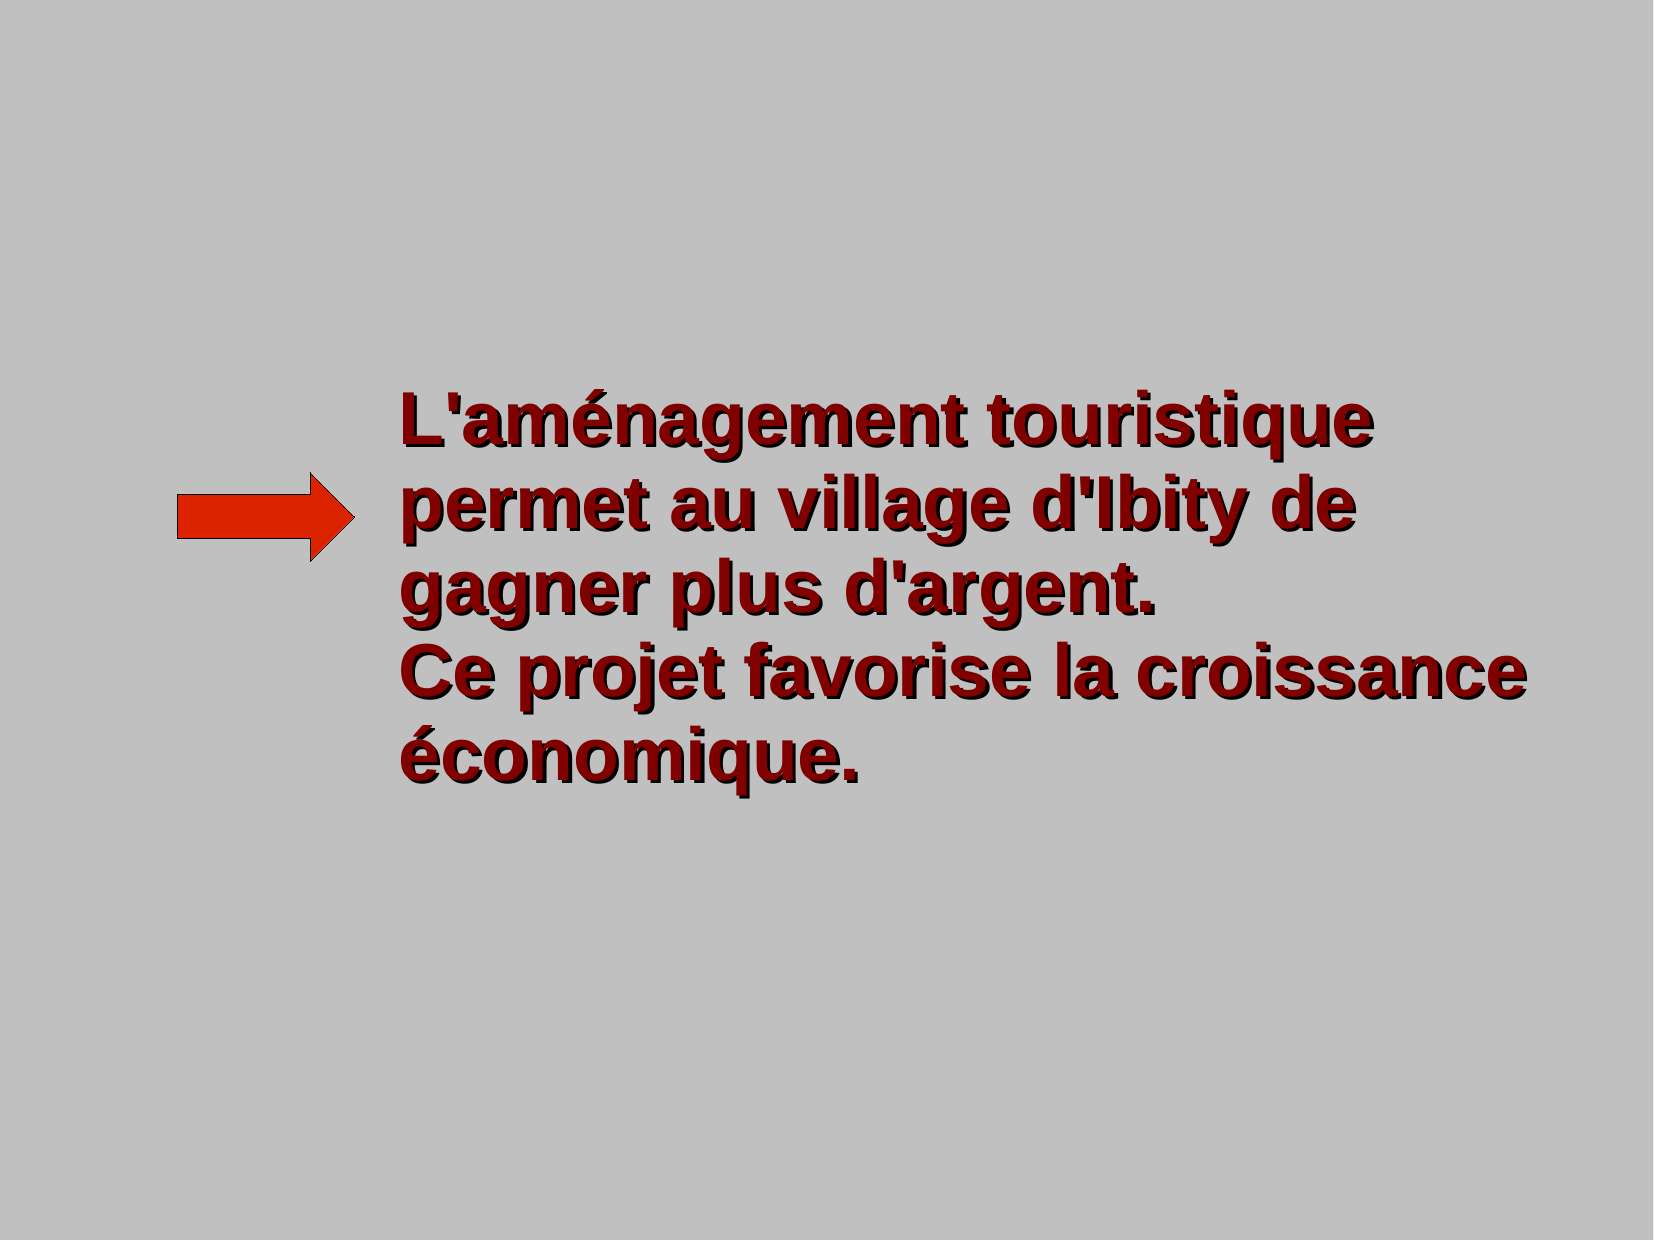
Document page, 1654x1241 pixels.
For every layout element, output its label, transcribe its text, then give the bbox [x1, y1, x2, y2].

text_box L'aménagement touristique permet au village d'Ibity de gagner plus d'argent. Ce projet favorise la croissance économique. [383, 368, 1595, 804]
text_box [177, 472, 355, 562]
